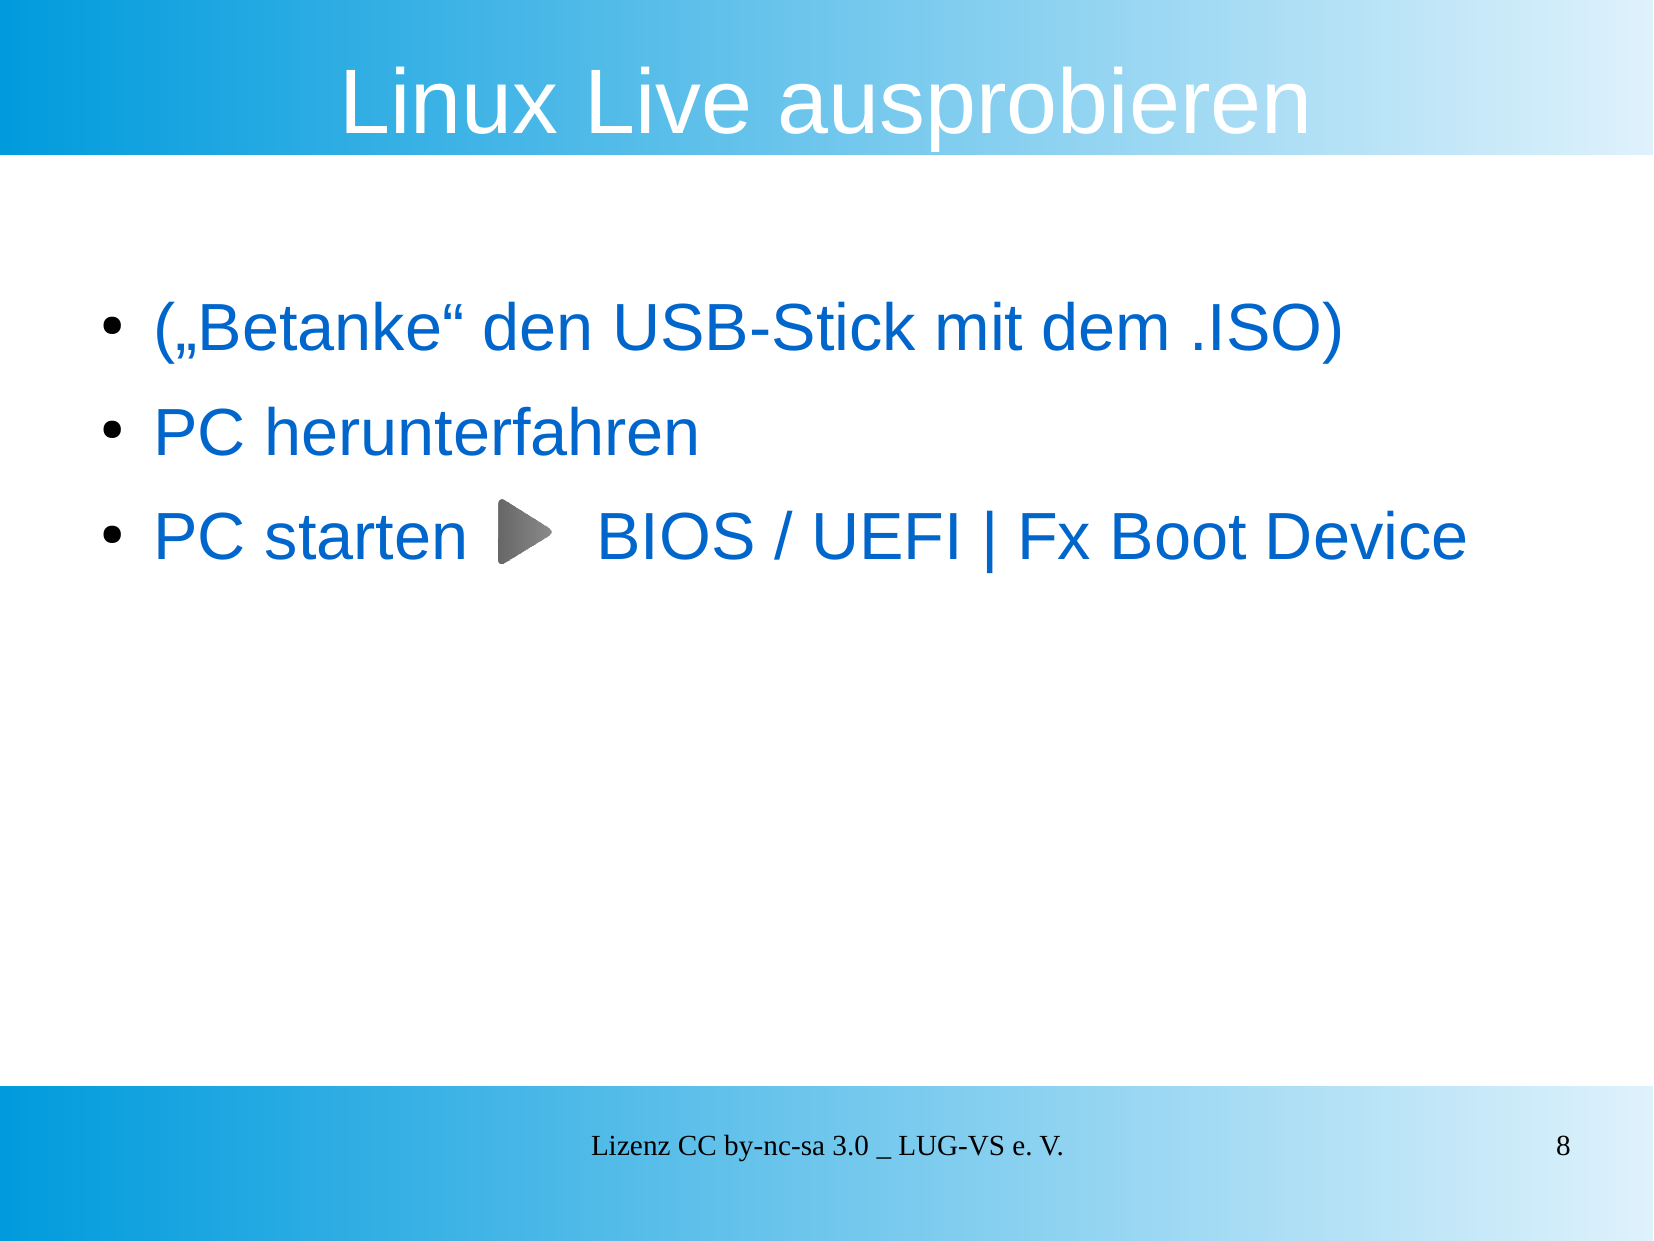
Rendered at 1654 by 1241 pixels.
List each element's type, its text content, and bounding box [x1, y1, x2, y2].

title Linux Live ausprobieren [82, 49, 1571, 155]
list („Betanke“ den USB-Stick mit dem .ISO) PC herunterfahren PC starten BIOS / UEFI | Fx Boot Device [82, 290, 1571, 1010]
picture [494, 496, 556, 568]
